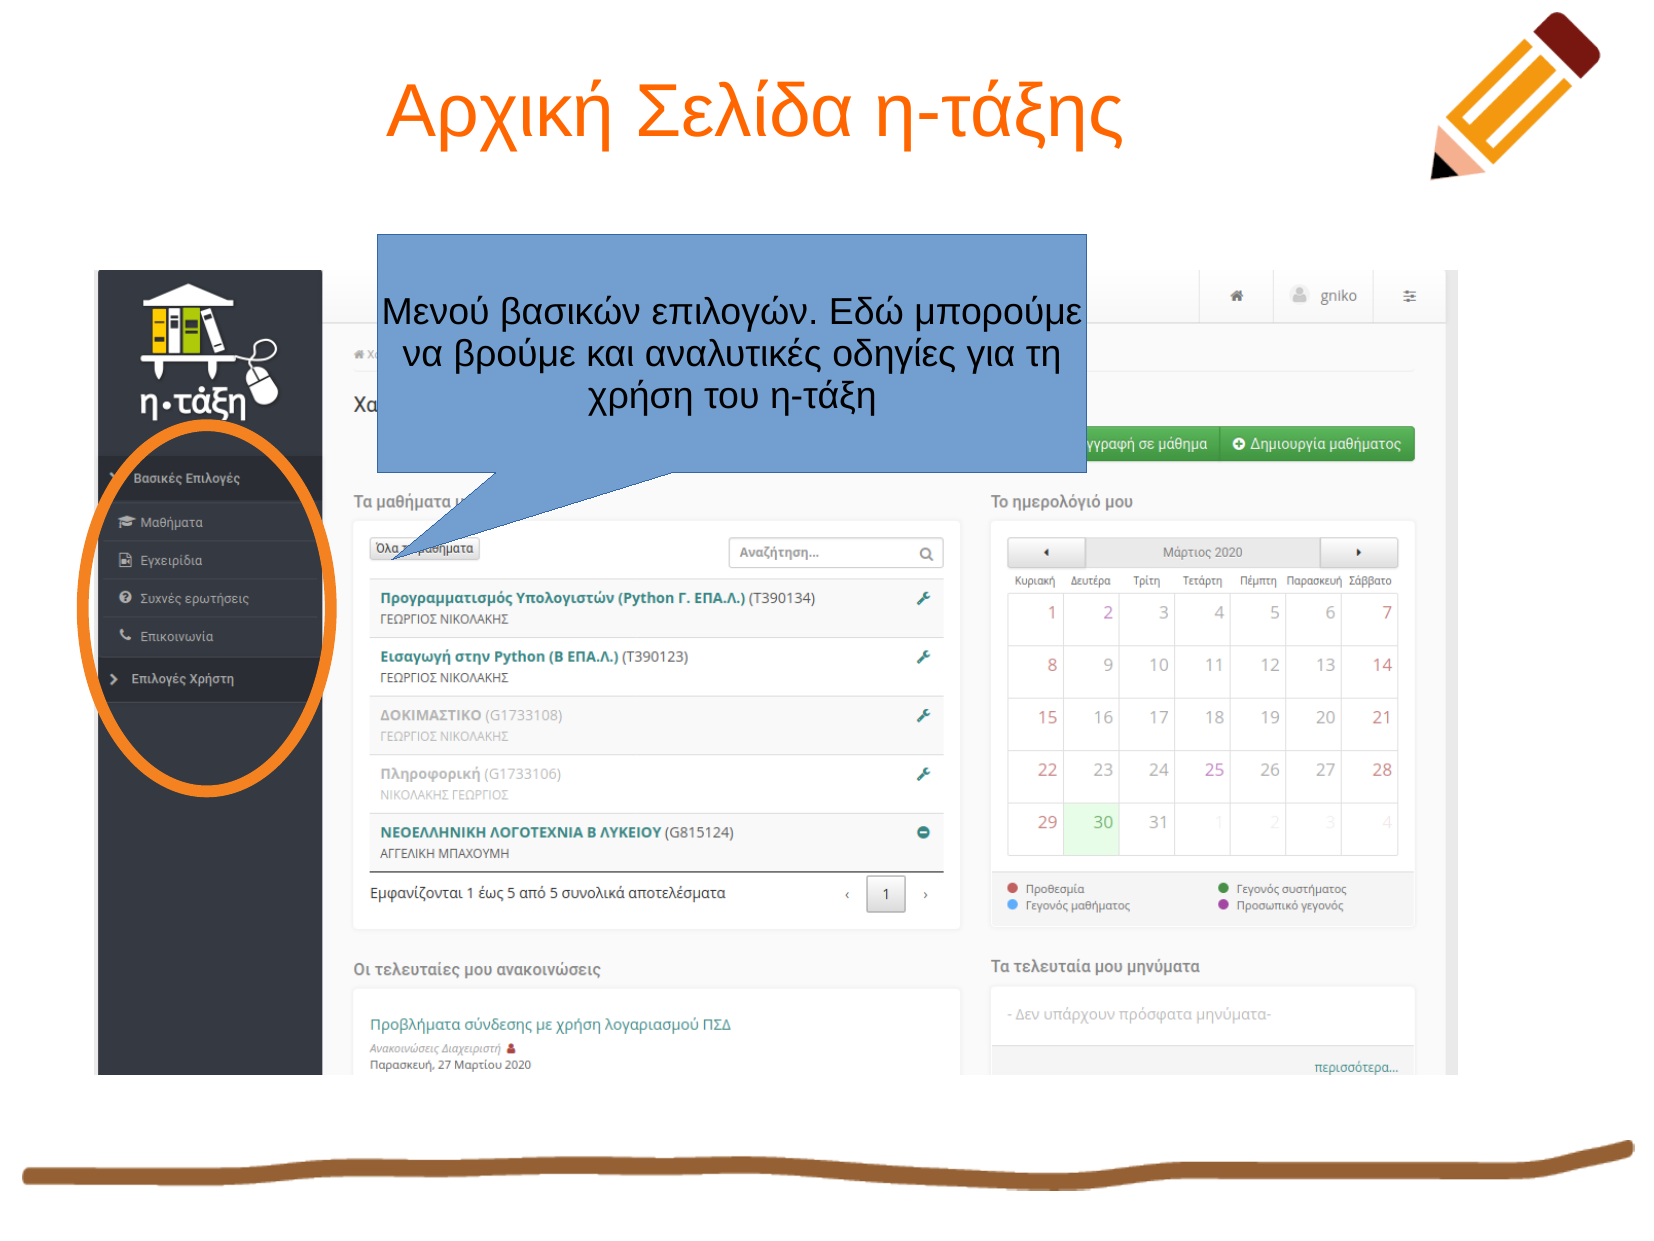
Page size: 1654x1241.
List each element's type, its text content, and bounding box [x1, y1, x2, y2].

picture [94, 432, 324, 785]
text_box Μενού βασικών επιλογών. Εδώ μπορούμε να βρούμε και αναλυτικές οδηγίες για τη χρήση του η-τάξη [377, 234, 1087, 560]
picture [94, 270, 1458, 1075]
picture [22, 1140, 1635, 1191]
title Αρχική Σελίδα η-τάξης [82, 49, 1430, 172]
picture [1430, 12, 1601, 181]
